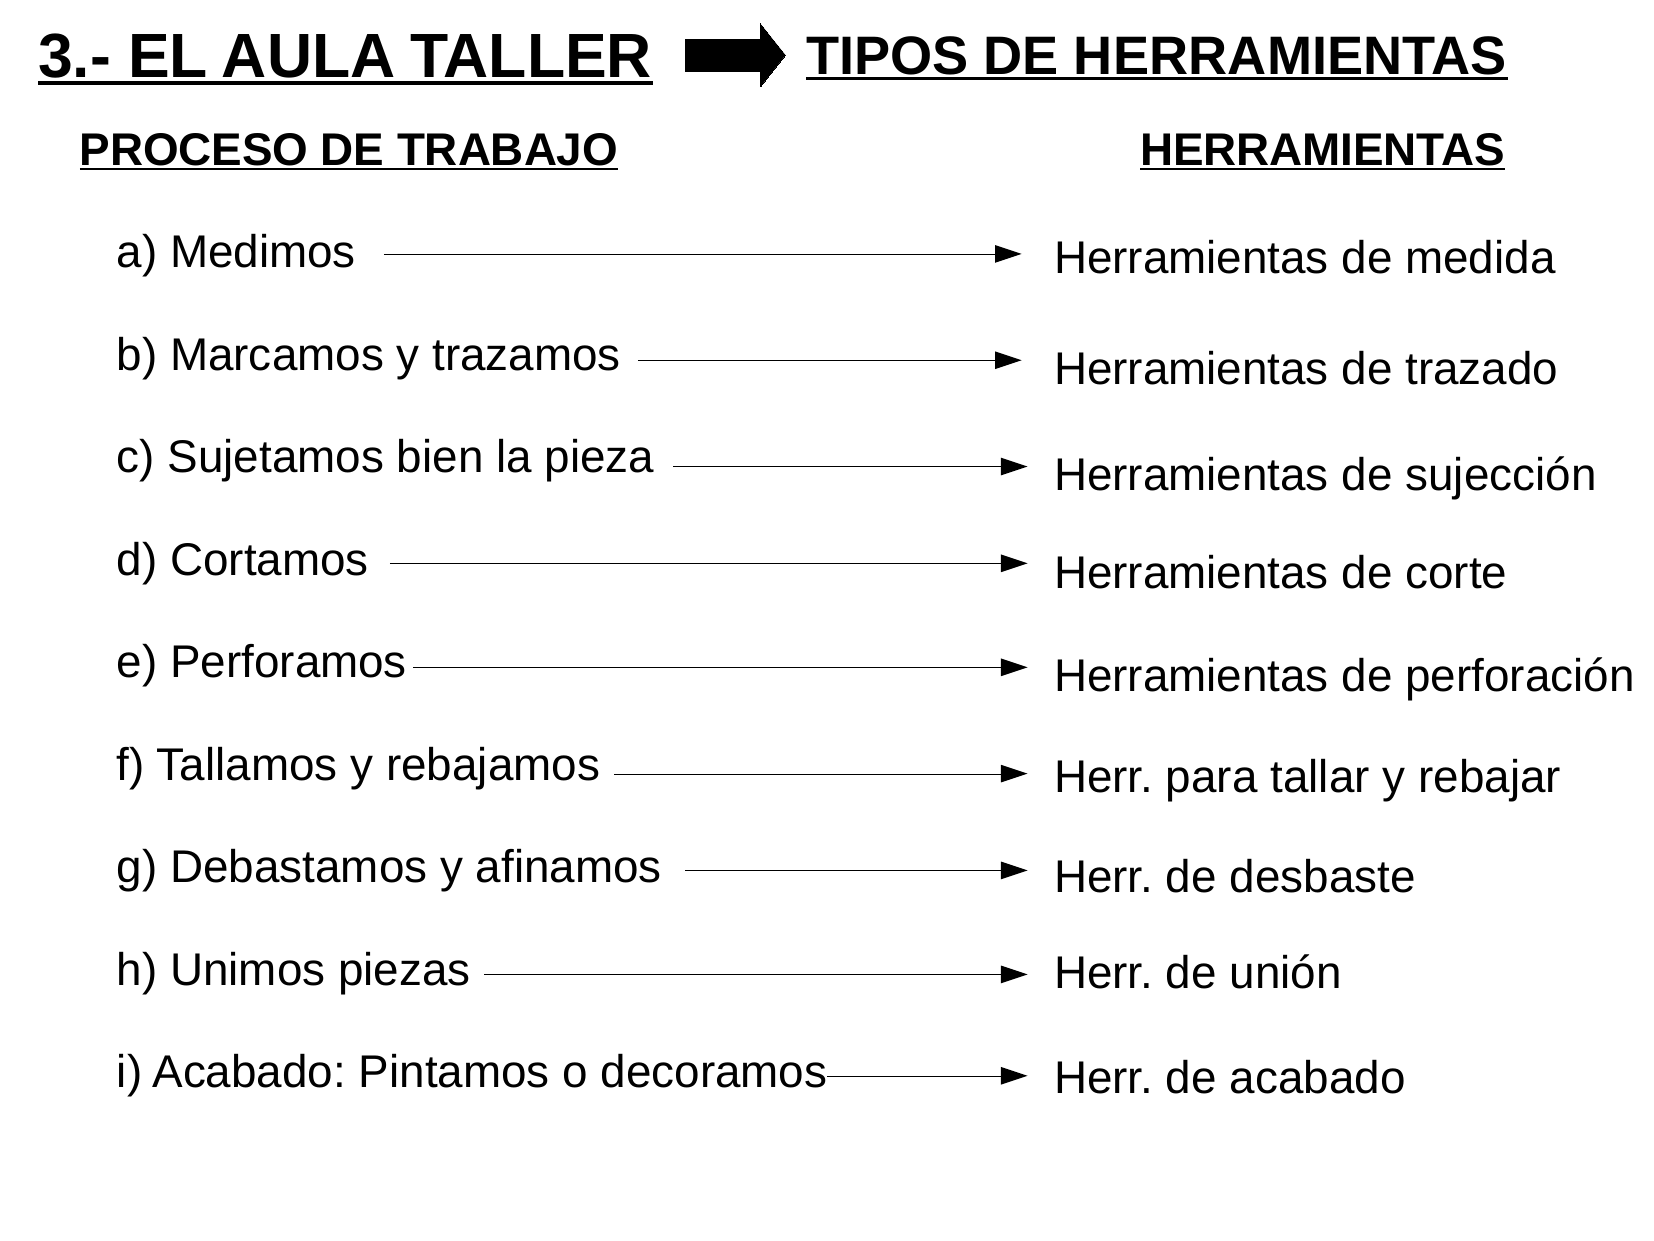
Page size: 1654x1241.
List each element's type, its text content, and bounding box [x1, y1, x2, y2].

text_box HERRAMIENTAS [1027, 116, 1619, 183]
text_box Herramientas de perforación [1039, 642, 1654, 721]
text_box Herr. para tallar y rebajar [1039, 744, 1642, 822]
text_box Herr. de unión [1039, 940, 1642, 1019]
text_box 3.- EL AULA TALLER [23, 14, 1619, 99]
text_box Herramientas de medida [1039, 224, 1630, 291]
text_box a) Medimos b) Marcamos y trazamos c) Sujetamos bien la pieza d) Cortamos e) Perforamos f) Tallamos y rebajamos g) Debastamos y afinamos h) Unimos piezas i) Acabado: Pintamos o decoramos [102, 167, 843, 1106]
text_box Herr. de acabado [1039, 1044, 1642, 1123]
text_box Herramientas de trazado [1039, 335, 1630, 402]
text_box Herramientas de corte [1039, 539, 1630, 606]
text_box [685, 23, 786, 87]
text_box PROCESO DE TRABAJO [64, 116, 656, 183]
text_box TIPOS DE HERRAMIENTAS [791, 17, 1536, 103]
text_box Herr. de desbaste [1039, 843, 1642, 922]
text_box Herramientas de sujección [1039, 441, 1630, 508]
